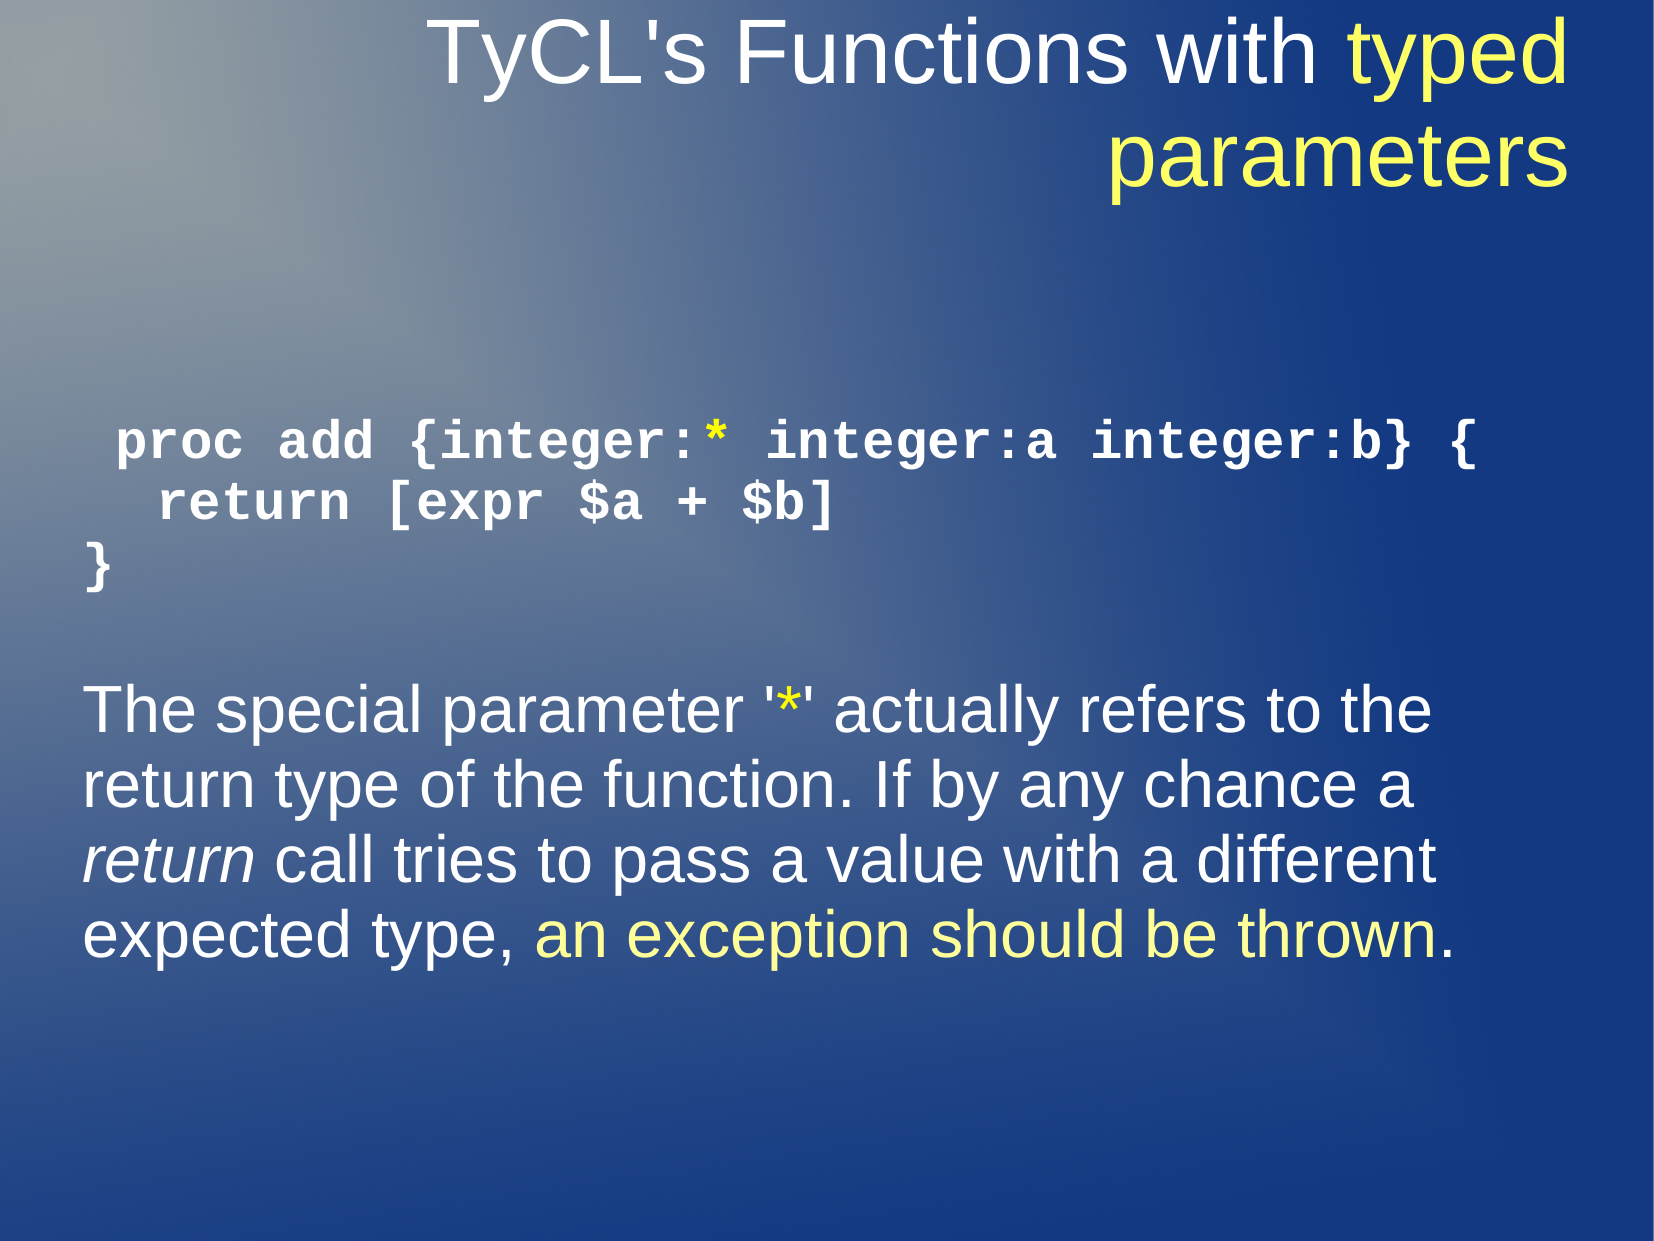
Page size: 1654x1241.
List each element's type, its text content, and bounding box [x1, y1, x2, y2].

title TyCL's Functions with typed parameters [82, 0, 1571, 207]
subtitle proc add {integer:* integer:a integer:b} { return [expr $a + $b] } The special parameter '*' actually refers to the return type of the function. If by any chance a return call tries to pass a value with a different expected type, an exception should be thrown. [82, 297, 1571, 1102]
picture [0, 0, 1654, 1241]
